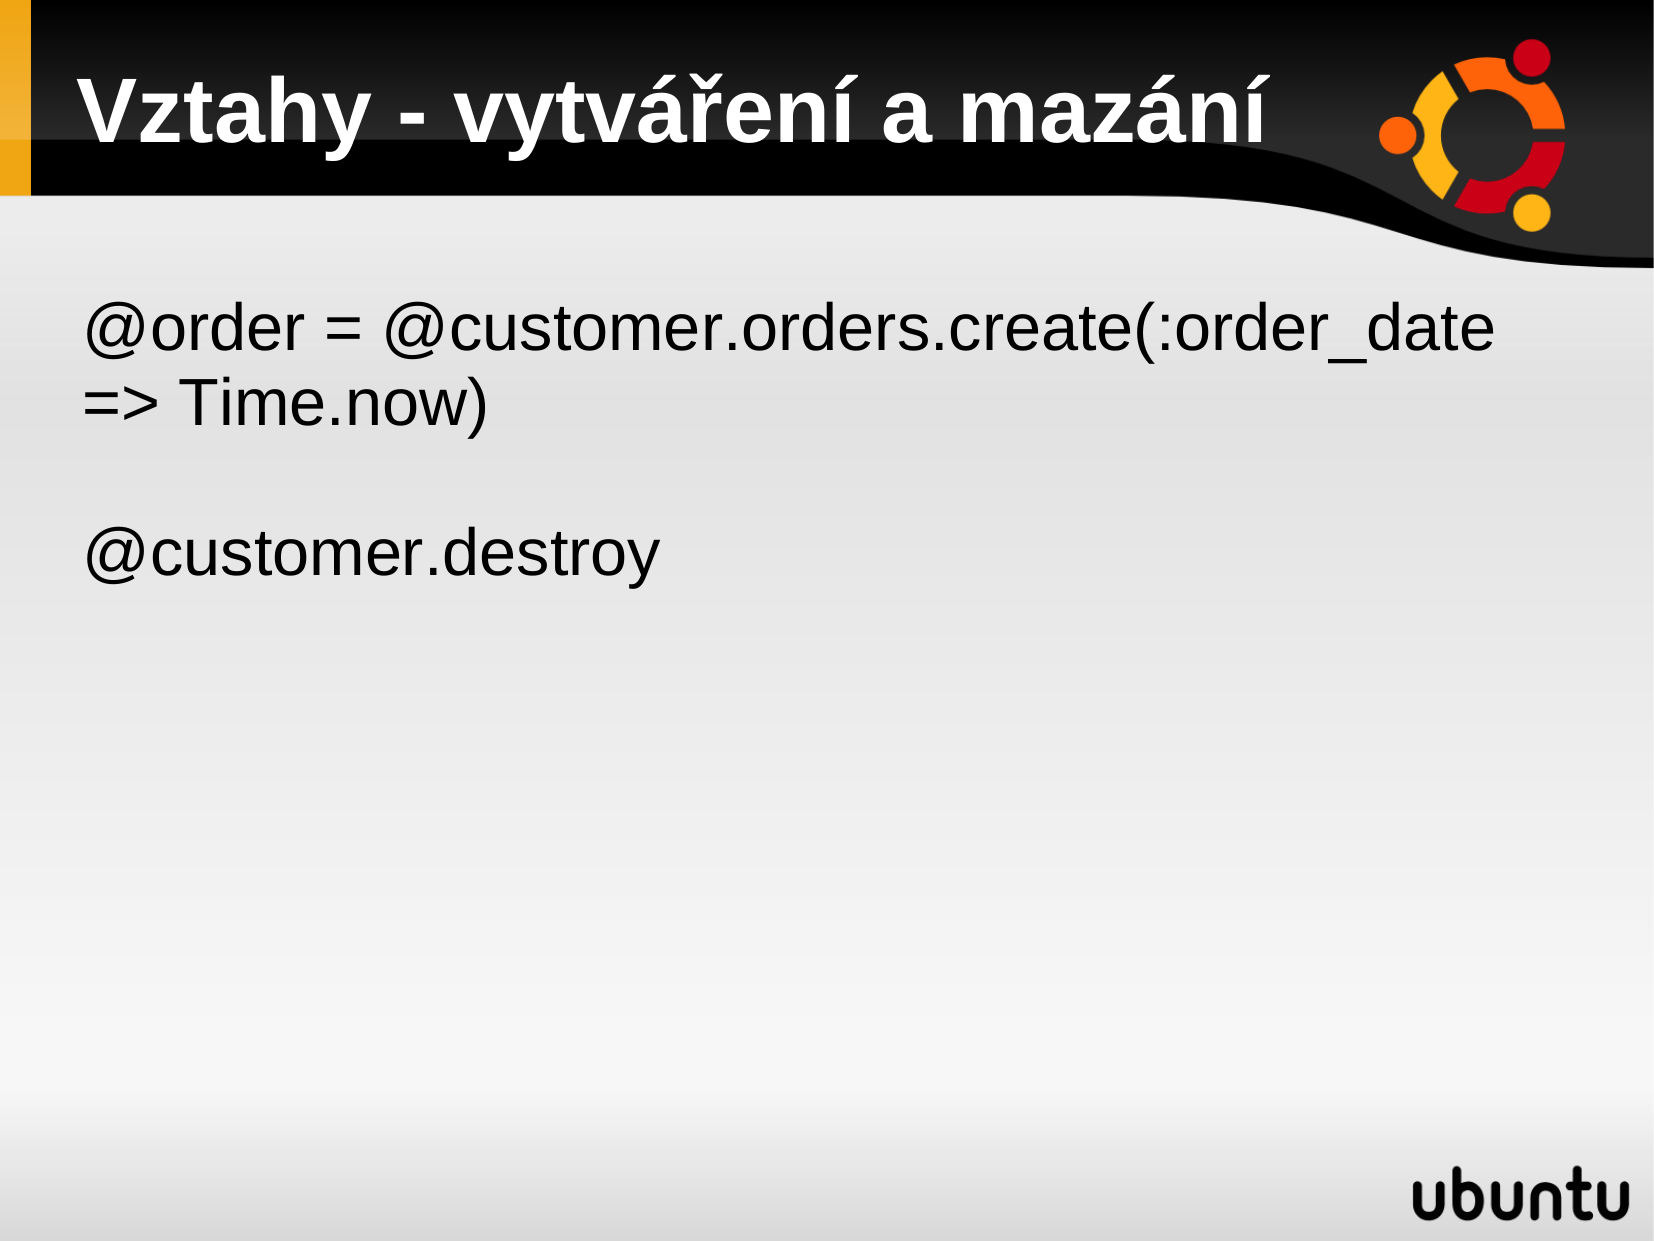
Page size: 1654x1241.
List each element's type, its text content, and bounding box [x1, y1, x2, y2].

title Vztahy - vytváření a mazání [76, 14, 1565, 207]
picture [0, 0, 1654, 1241]
list @order = @customer.orders.create(:order_date => Time.now) @customer.destroy [82, 290, 1571, 1094]
